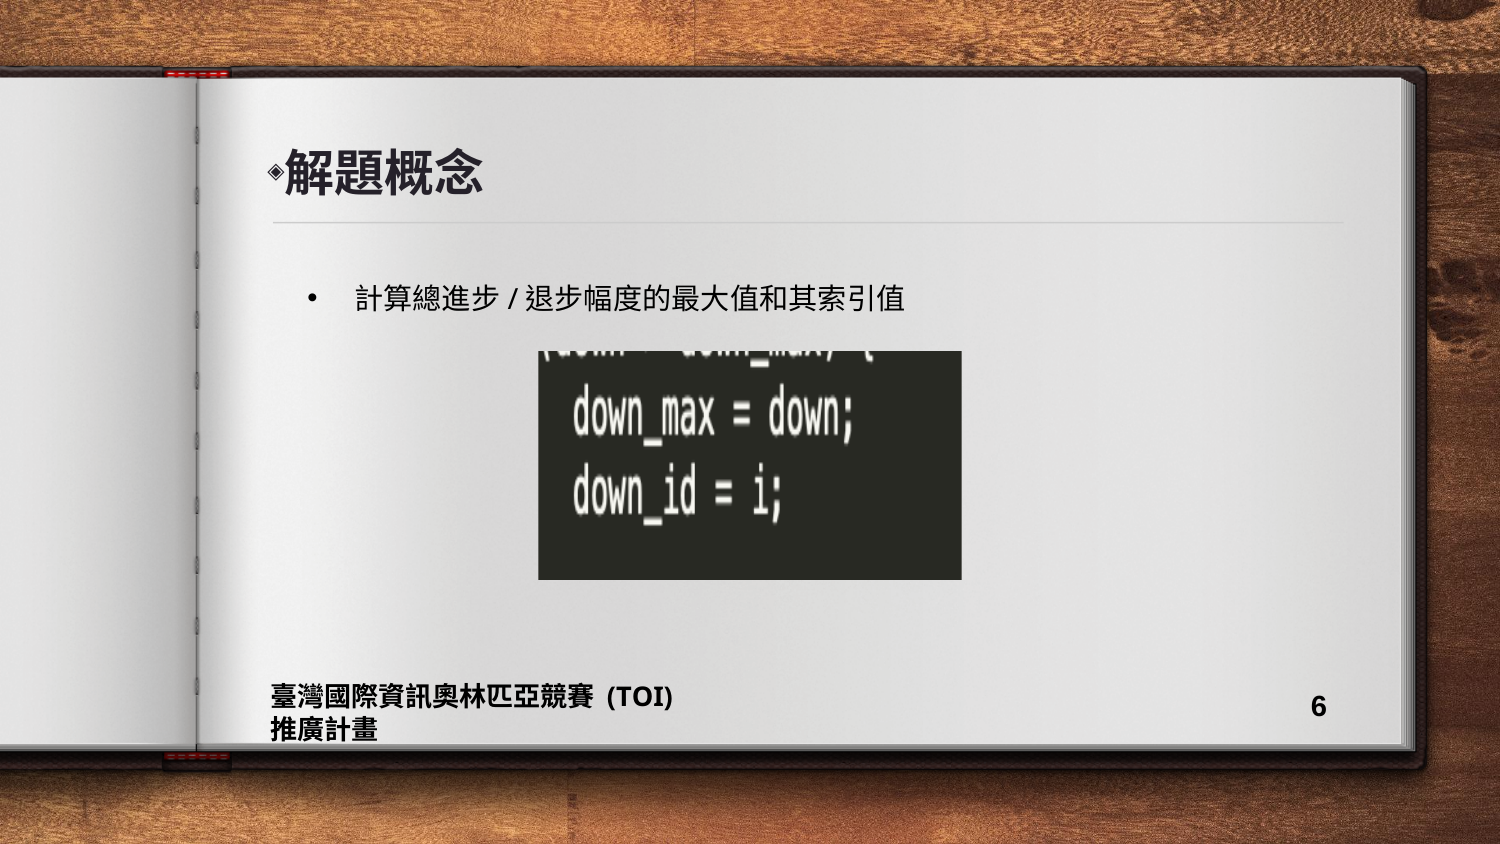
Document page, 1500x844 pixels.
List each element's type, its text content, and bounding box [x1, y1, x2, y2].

picture [538, 351, 962, 580]
text_box 解題概念 [252, 126, 746, 216]
text_box [1295, 672, 1386, 737]
text_box 計算總進步/退步幅度的最大值和其索引值 [292, 255, 1365, 448]
